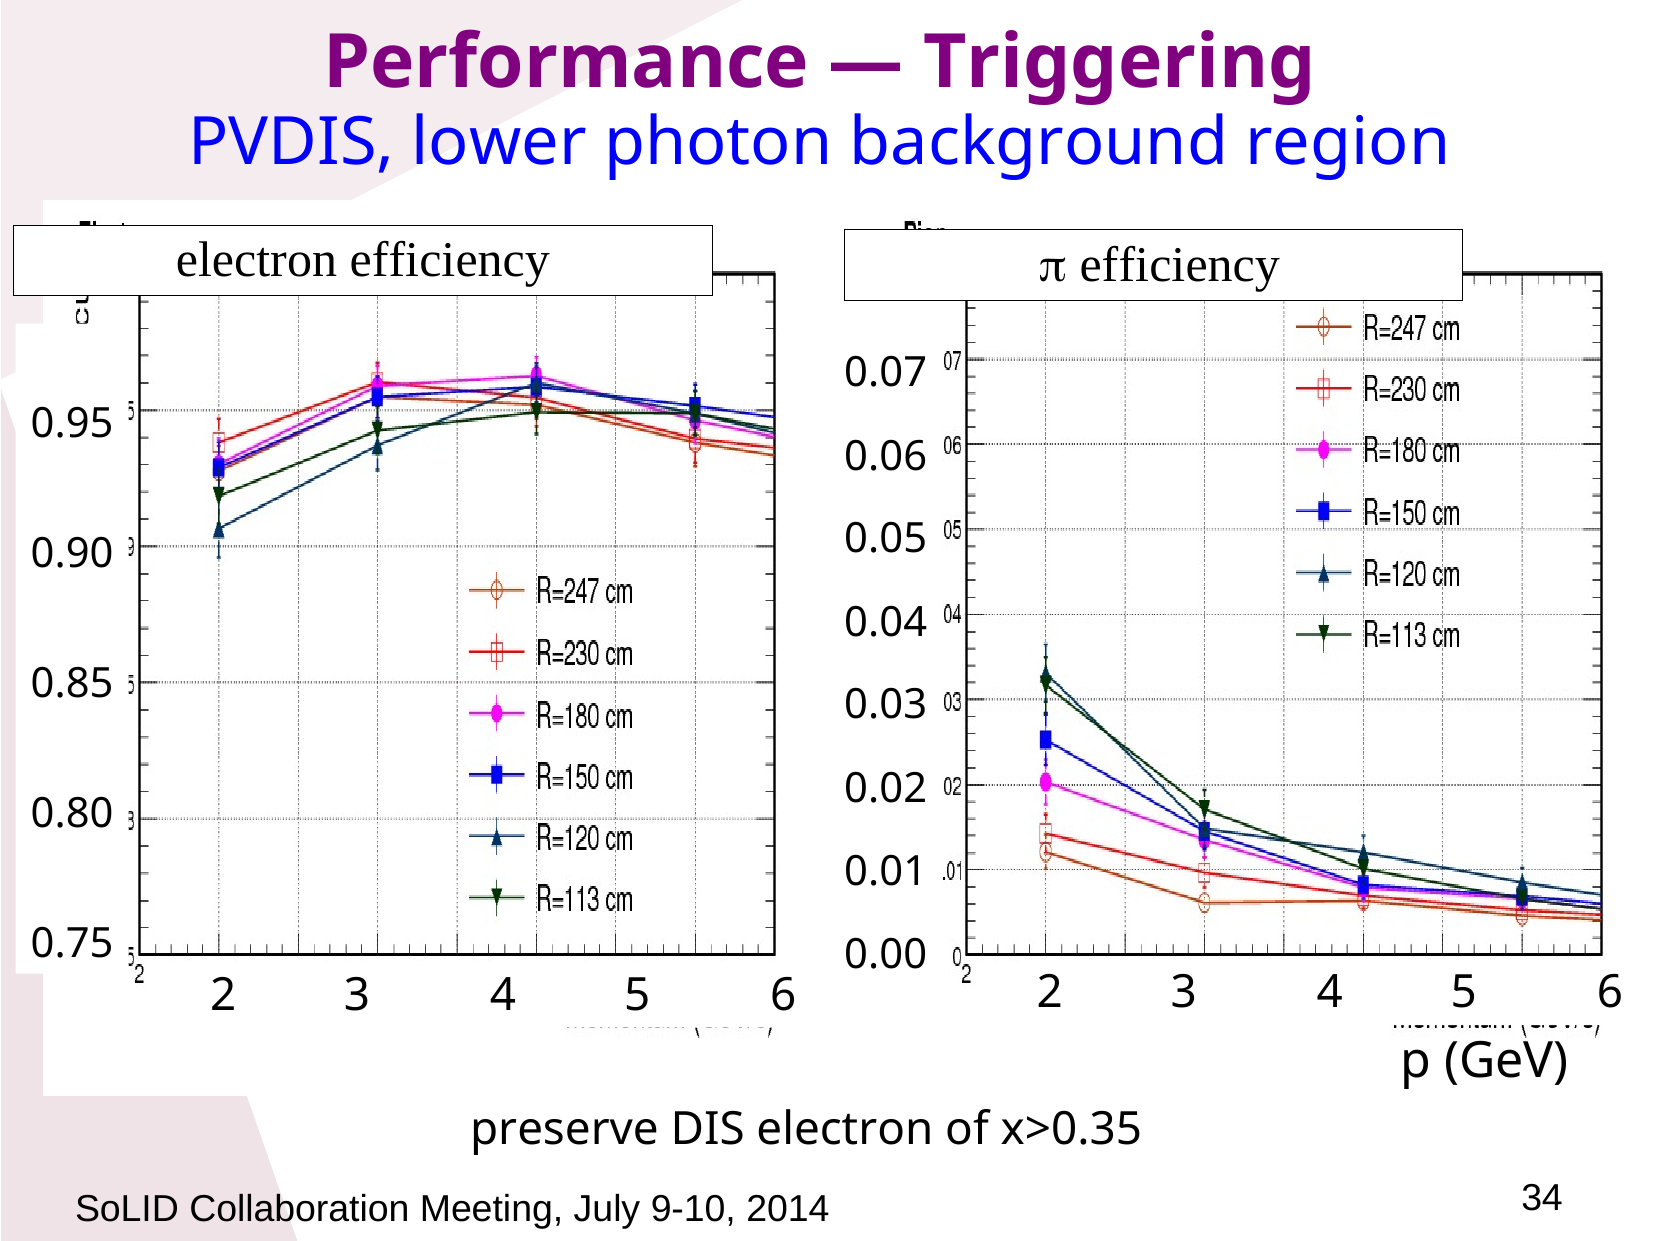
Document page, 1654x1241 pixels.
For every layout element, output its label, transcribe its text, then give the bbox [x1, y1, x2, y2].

title Performance ― Triggering PVDIS, lower photon background region [69, 13, 1572, 188]
text_box electron efficiency [13, 225, 713, 296]
text_box 2 3 4 5 6 [1021, 959, 1639, 1026]
text_box 2 3 4 5 6 [195, 961, 813, 1028]
text_box preserve DIS electron of x>0.35 [187, 1096, 1426, 1163]
picture [43, 200, 1653, 1096]
text_box 0.95 0.90 0.85 0.80 0.75 [15, 323, 129, 974]
text_box p (GeV) [1385, 1026, 1584, 1096]
text_box p efficiency [844, 229, 1463, 301]
text_box 0.07 0.06 0.05 0.04 0.03 0.02 0.01 0.00 [829, 254, 943, 984]
